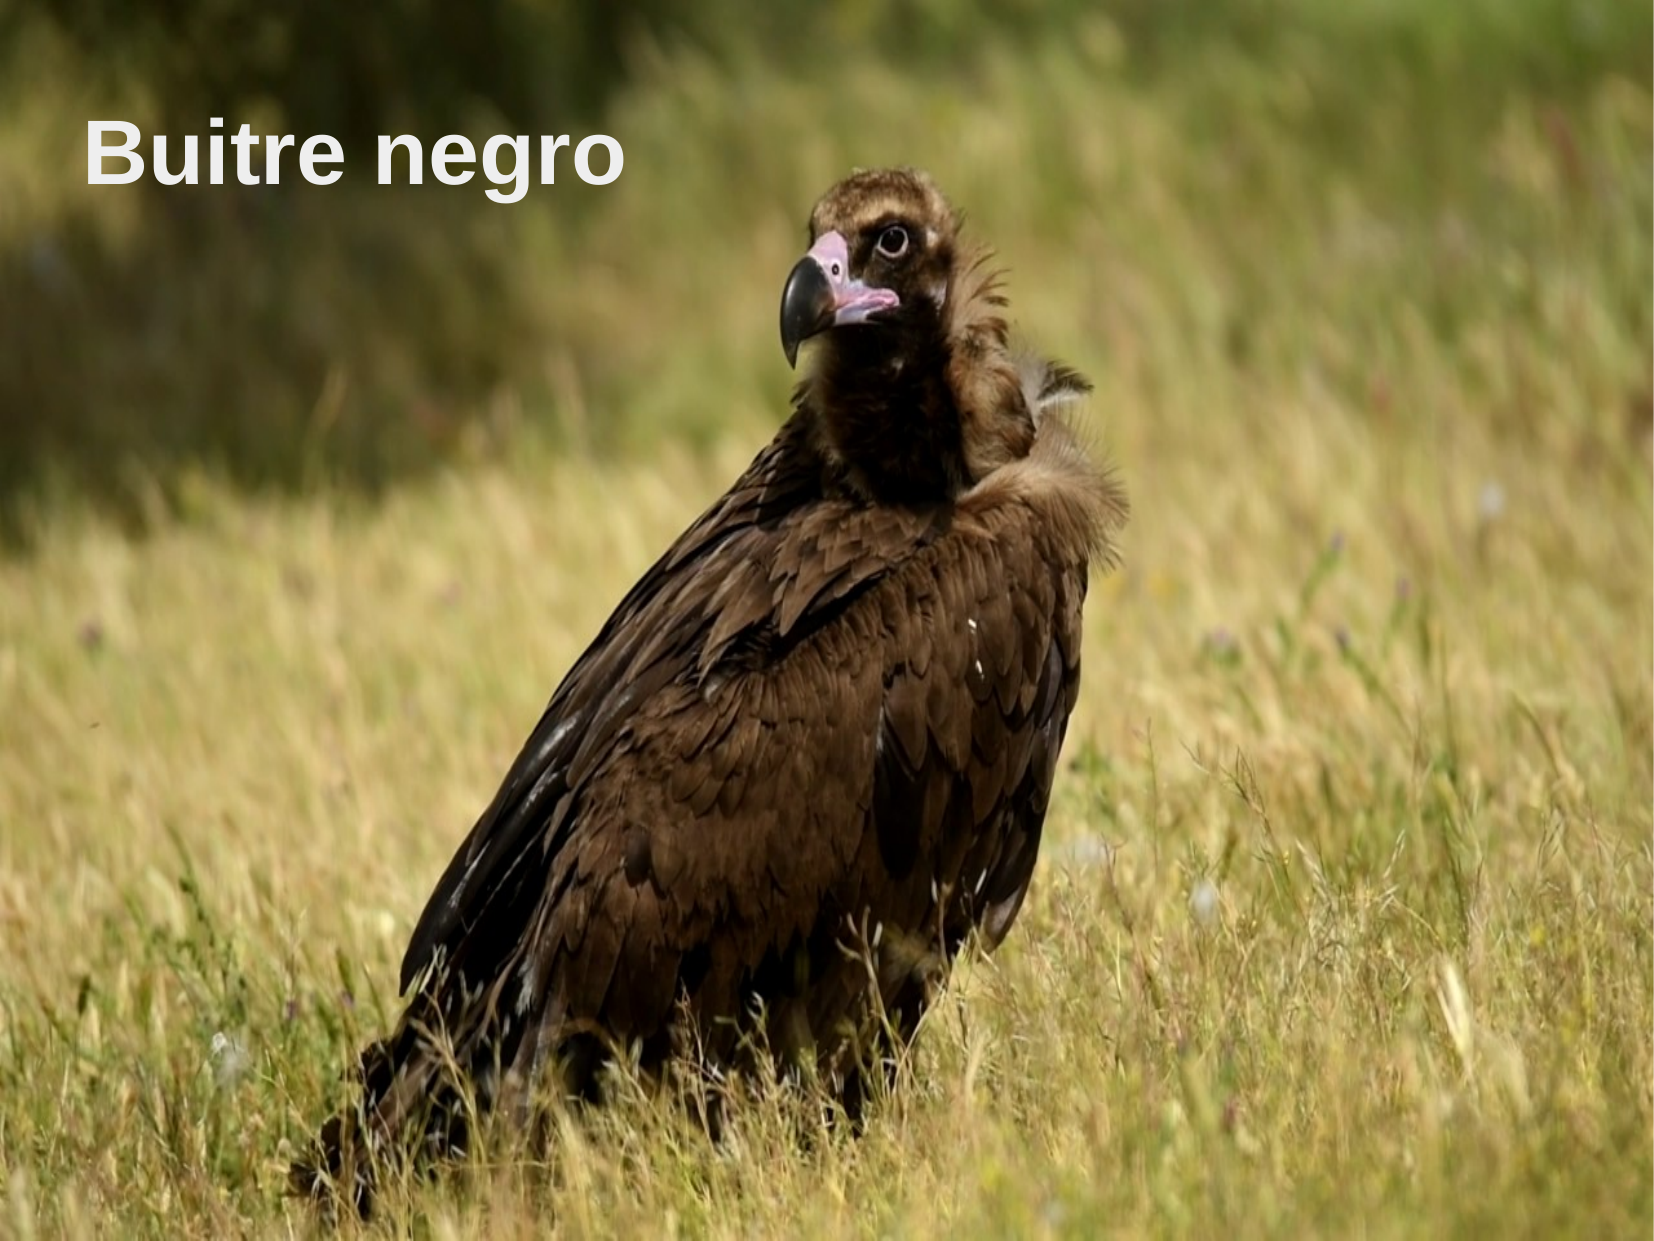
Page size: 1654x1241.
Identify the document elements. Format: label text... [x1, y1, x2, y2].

picture [0, 0, 1654, 1241]
title Buitre negro [82, 49, 1571, 257]
